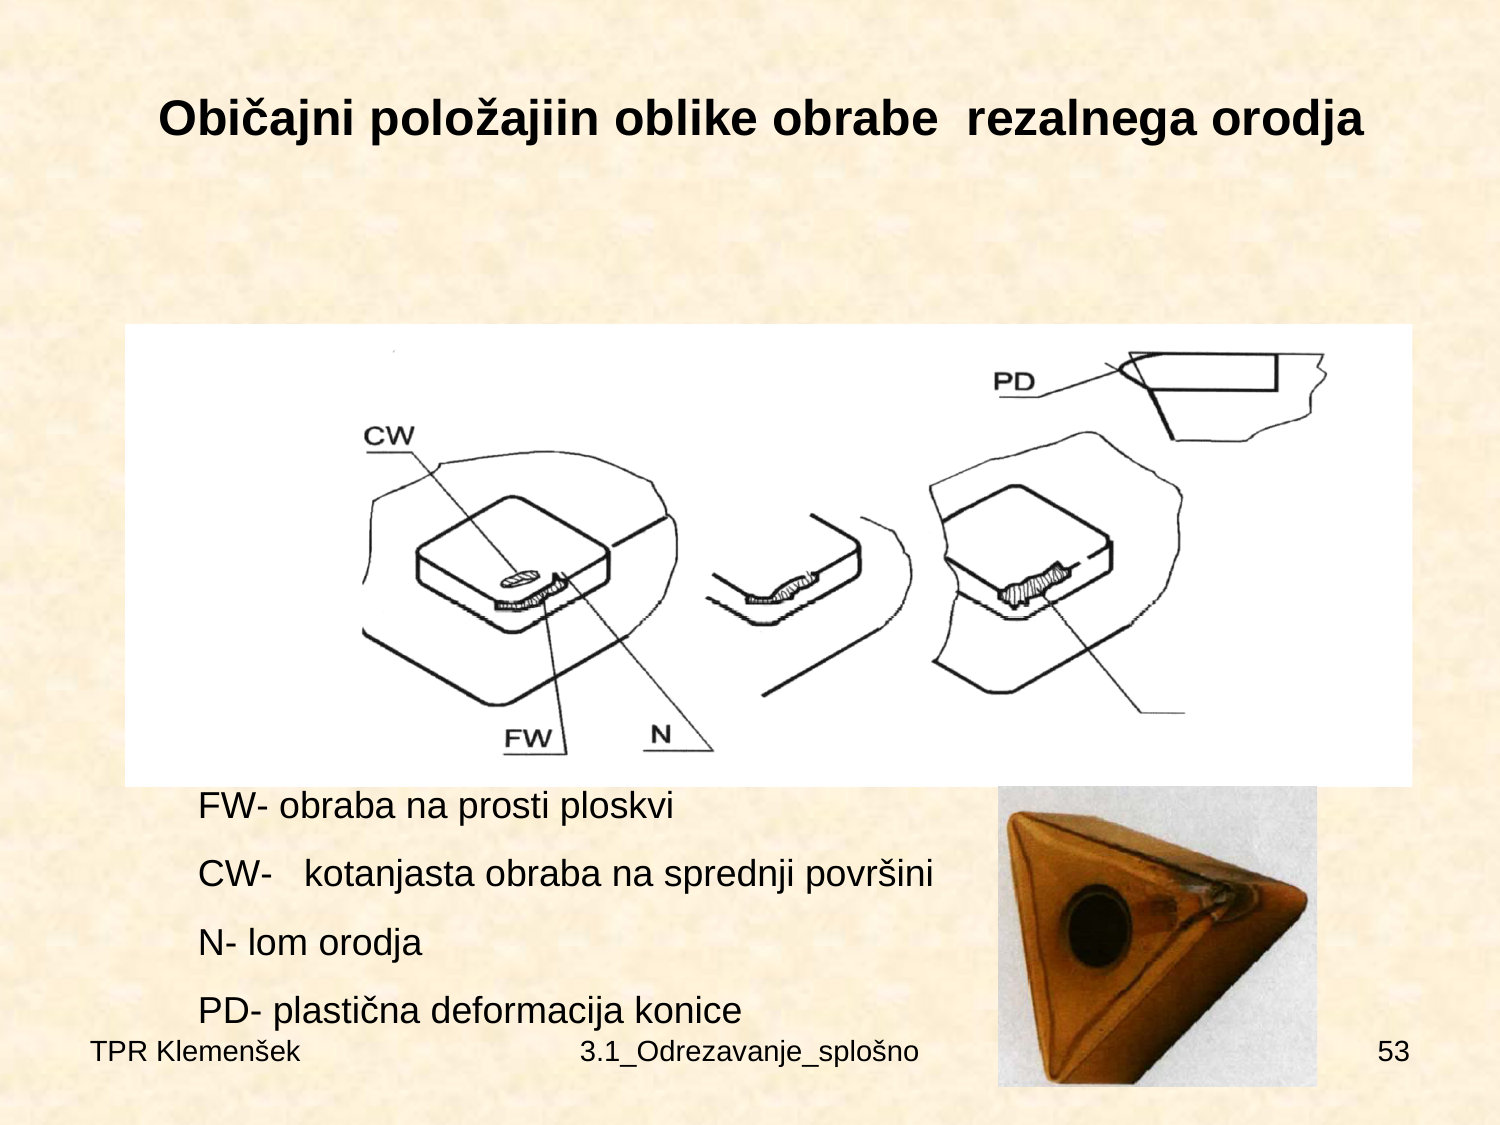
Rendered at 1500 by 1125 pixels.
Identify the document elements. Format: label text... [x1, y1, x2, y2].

text_box TPR Klemenšek [74, 1024, 426, 1103]
text_box Običajni položajiin oblike obrabe rezalnega orodja [123, 78, 1400, 154]
text_box <number> [1074, 1024, 1426, 1103]
picture [0, 0, 1500, 1125]
text_box 3.1_Odrezavanje_splošno [512, 1024, 988, 1103]
text_box FW- obraba na prosti ploskvi CW- kotanjasta obraba na sprednji površini N- lom orodja PD- plastična deformacija konice [183, 773, 987, 1108]
